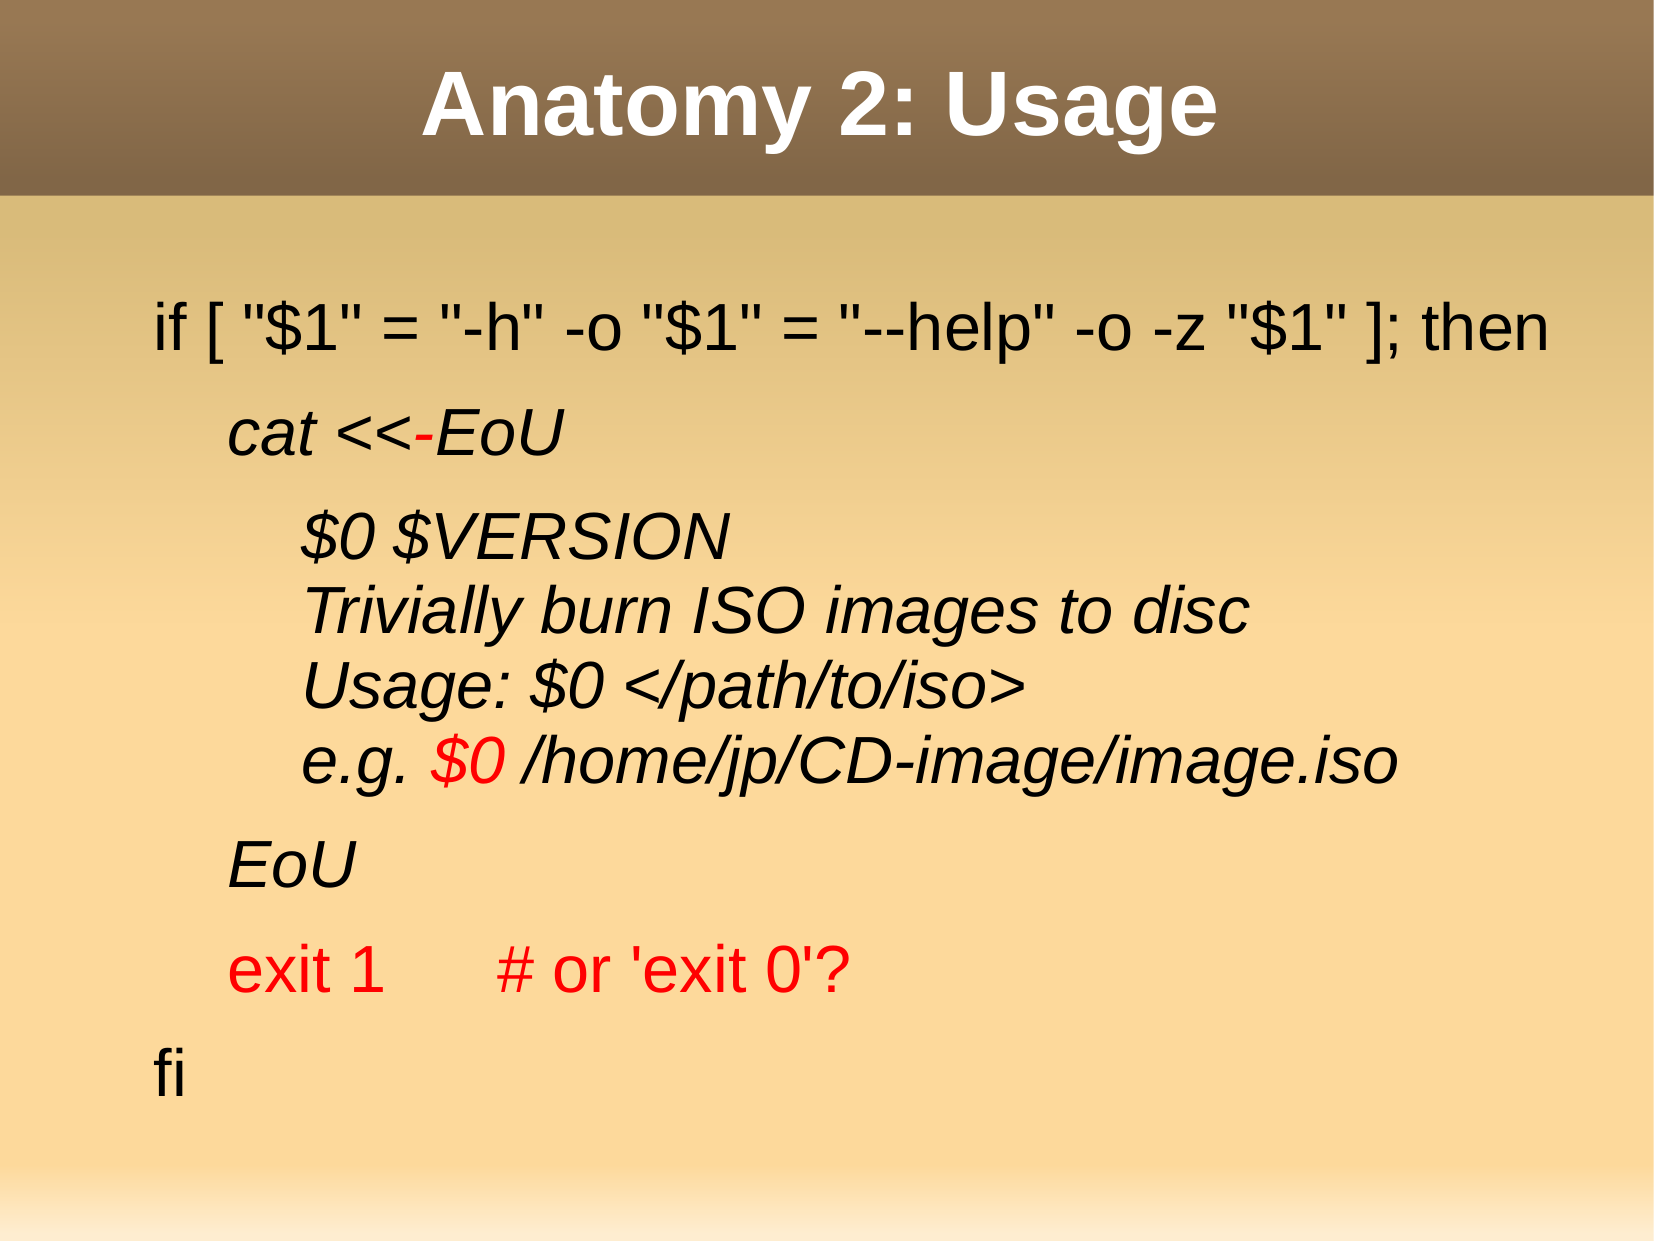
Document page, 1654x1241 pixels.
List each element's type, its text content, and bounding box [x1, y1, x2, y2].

list if [ "$1" = "-h" -o "$1" = "--help" -o -z "$1" ]; then cat <<-EoU $0 $VERSION Trivially burn ISO images to disc Usage: $0 </path/to/iso> e.g. $0 /home/jp/CD-image/image.iso EoU exit 1 # or 'exit 0'? fi [82, 290, 1571, 1111]
picture [0, 0, 1654, 1241]
title Anatomy 2: Usage [76, 0, 1565, 208]
